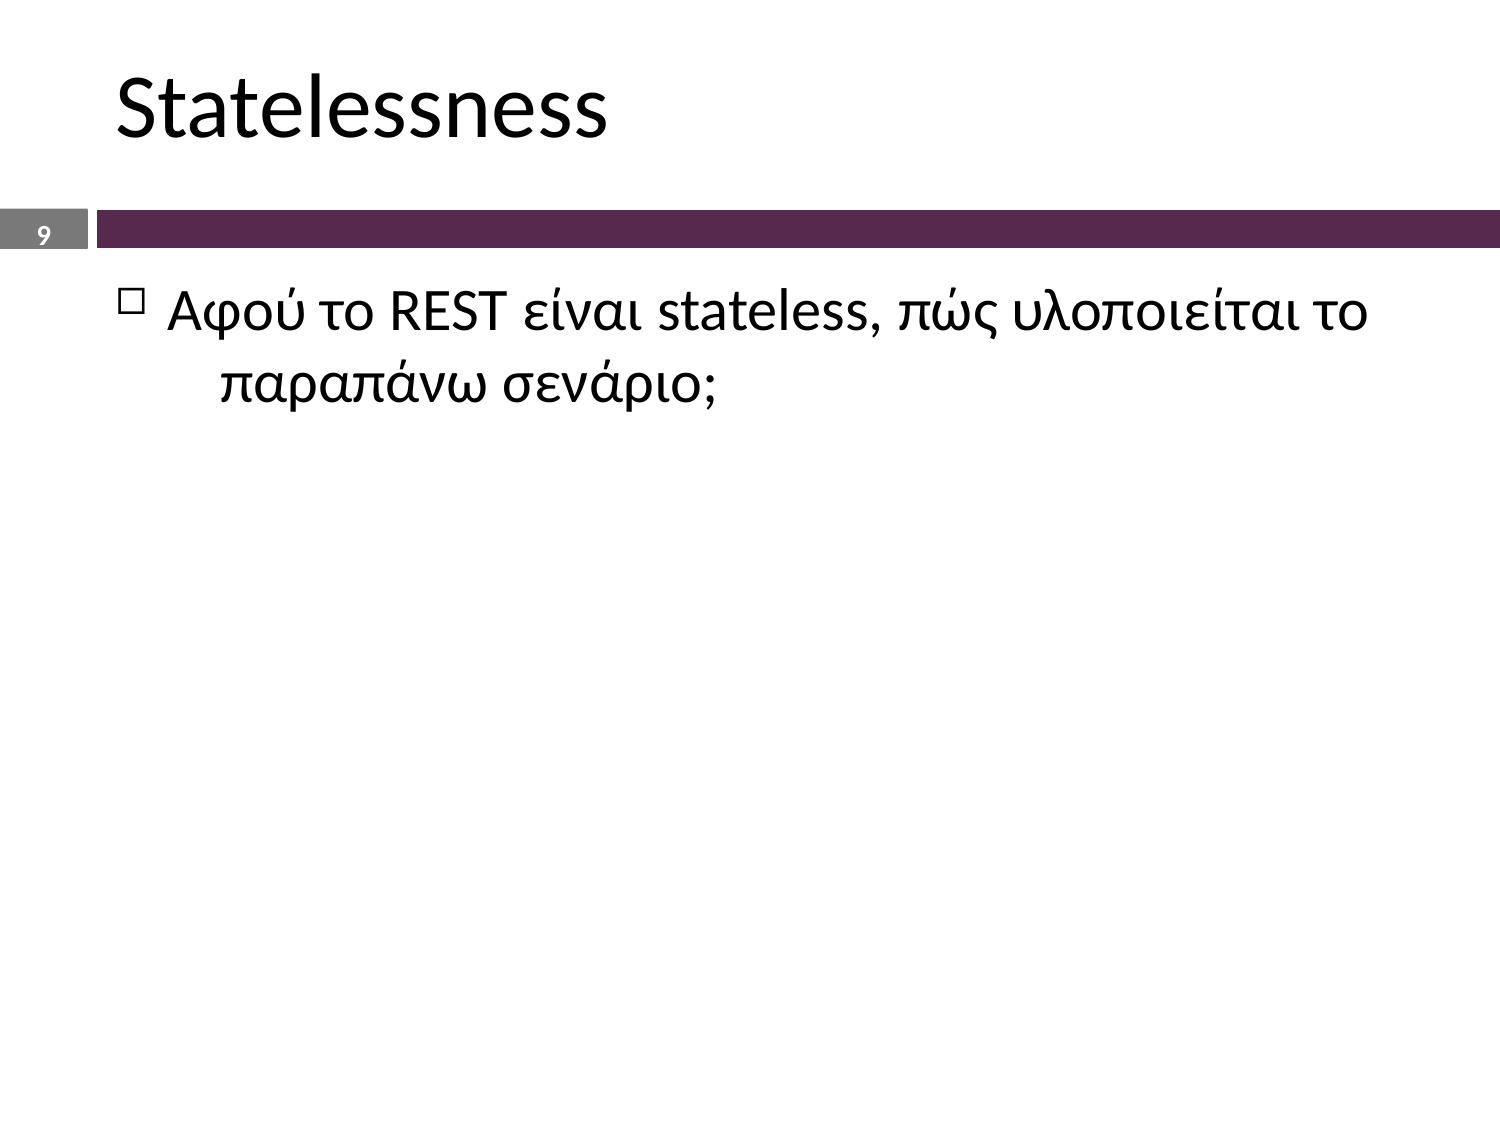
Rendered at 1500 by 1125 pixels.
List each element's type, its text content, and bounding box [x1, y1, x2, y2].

list Αφού το REST είναι stateless, πώς υλοποιείται το παραπάνω σενάριο; [100, 262, 1438, 1000]
text_box [0, 208, 88, 249]
title Statelessness [100, 19, 1438, 182]
